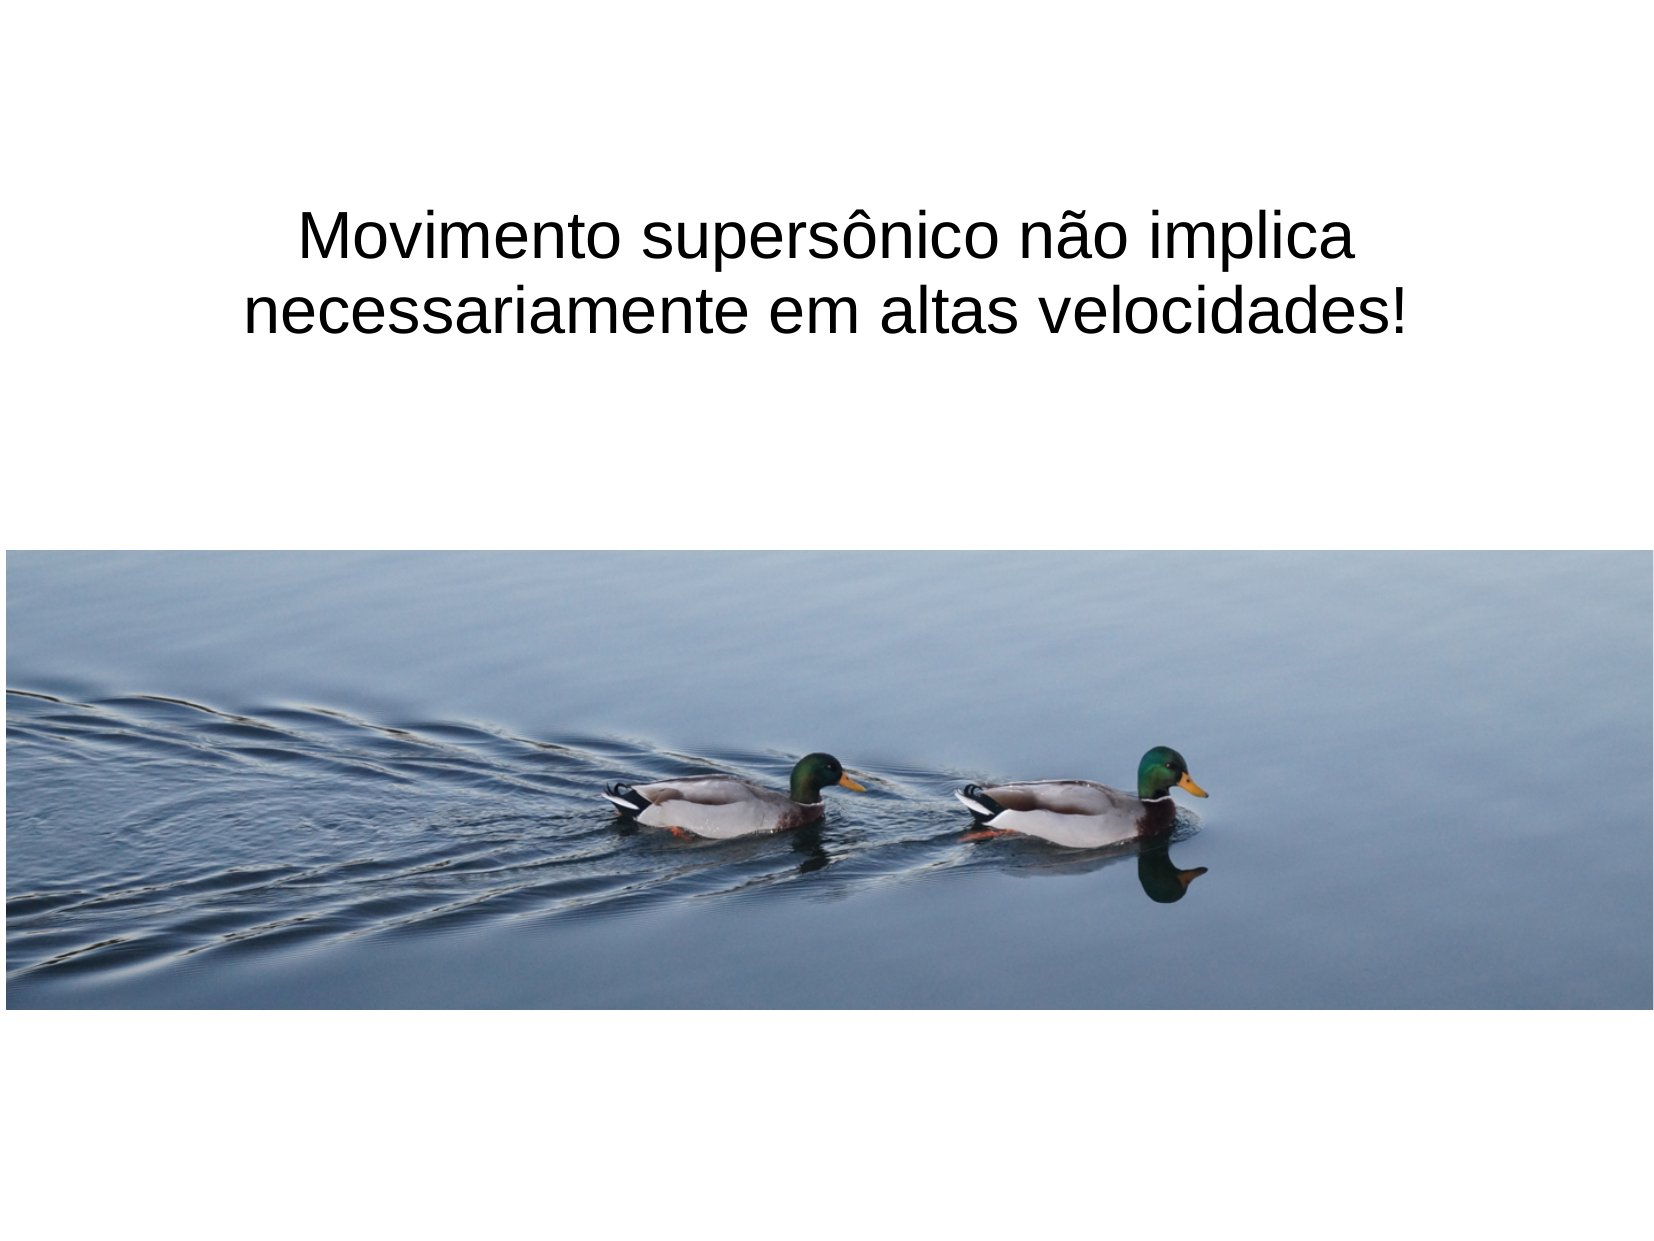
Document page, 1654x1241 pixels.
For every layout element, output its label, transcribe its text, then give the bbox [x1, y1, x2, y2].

picture [6, 550, 1654, 1010]
subtitle Movimento supersônico não implica necessariamente em altas velocidades! [82, 143, 1571, 402]
